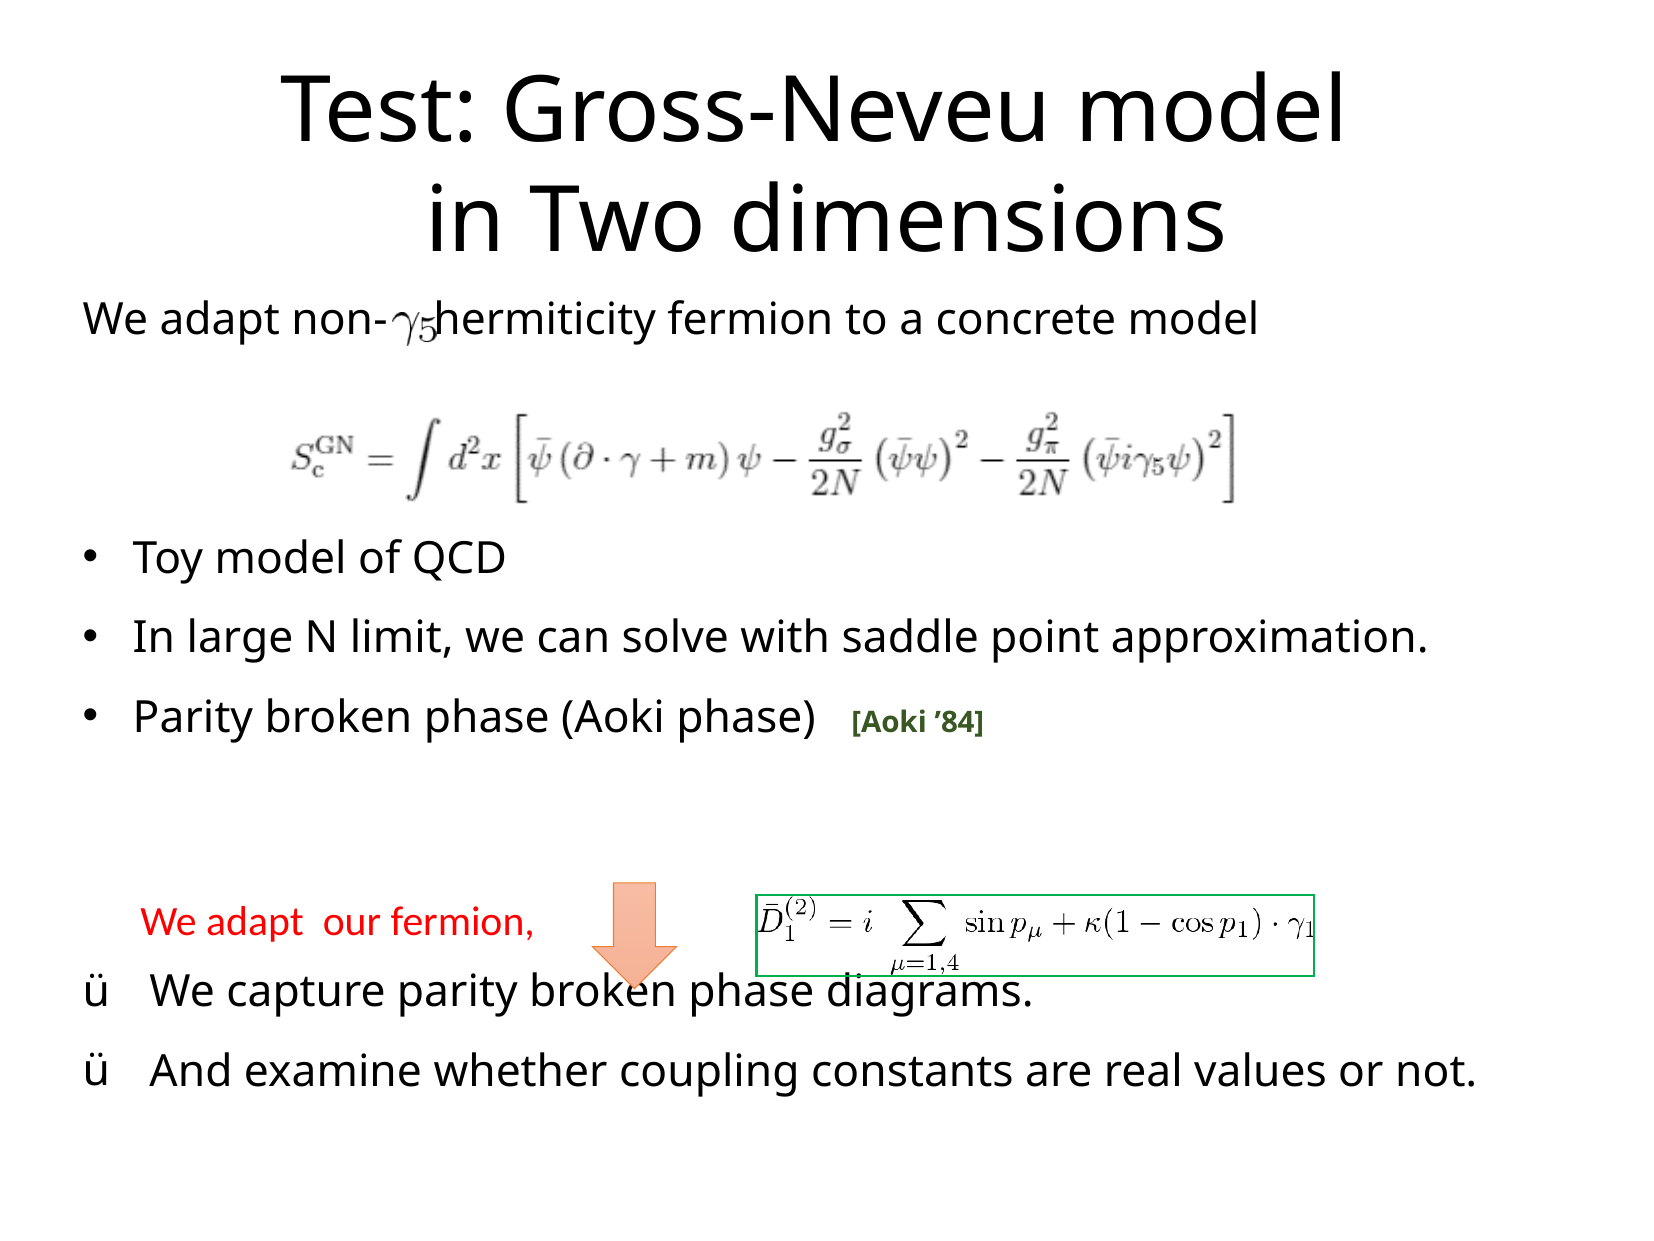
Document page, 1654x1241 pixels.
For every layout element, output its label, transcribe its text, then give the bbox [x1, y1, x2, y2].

list We adapt non- hermiticity fermion to a concrete model [Gross et. al. ’79 ] Toy model of QCD In large N limit, we can solve with saddle point approximation. Parity broken phase (Aoki phase) [Aoki ’84] We capture parity broken phase diagrams. And examine whether coupling constants are real values or not. [82, 290, 1601, 1201]
picture [271, 393, 1244, 523]
title Test: Gross-Neveu model in Two dimensions [82, 49, 1571, 257]
picture [392, 312, 437, 346]
picture [757, 896, 1314, 975]
text_box [608, 882, 677, 989]
text_box We adapt our fermion, [125, 896, 610, 963]
